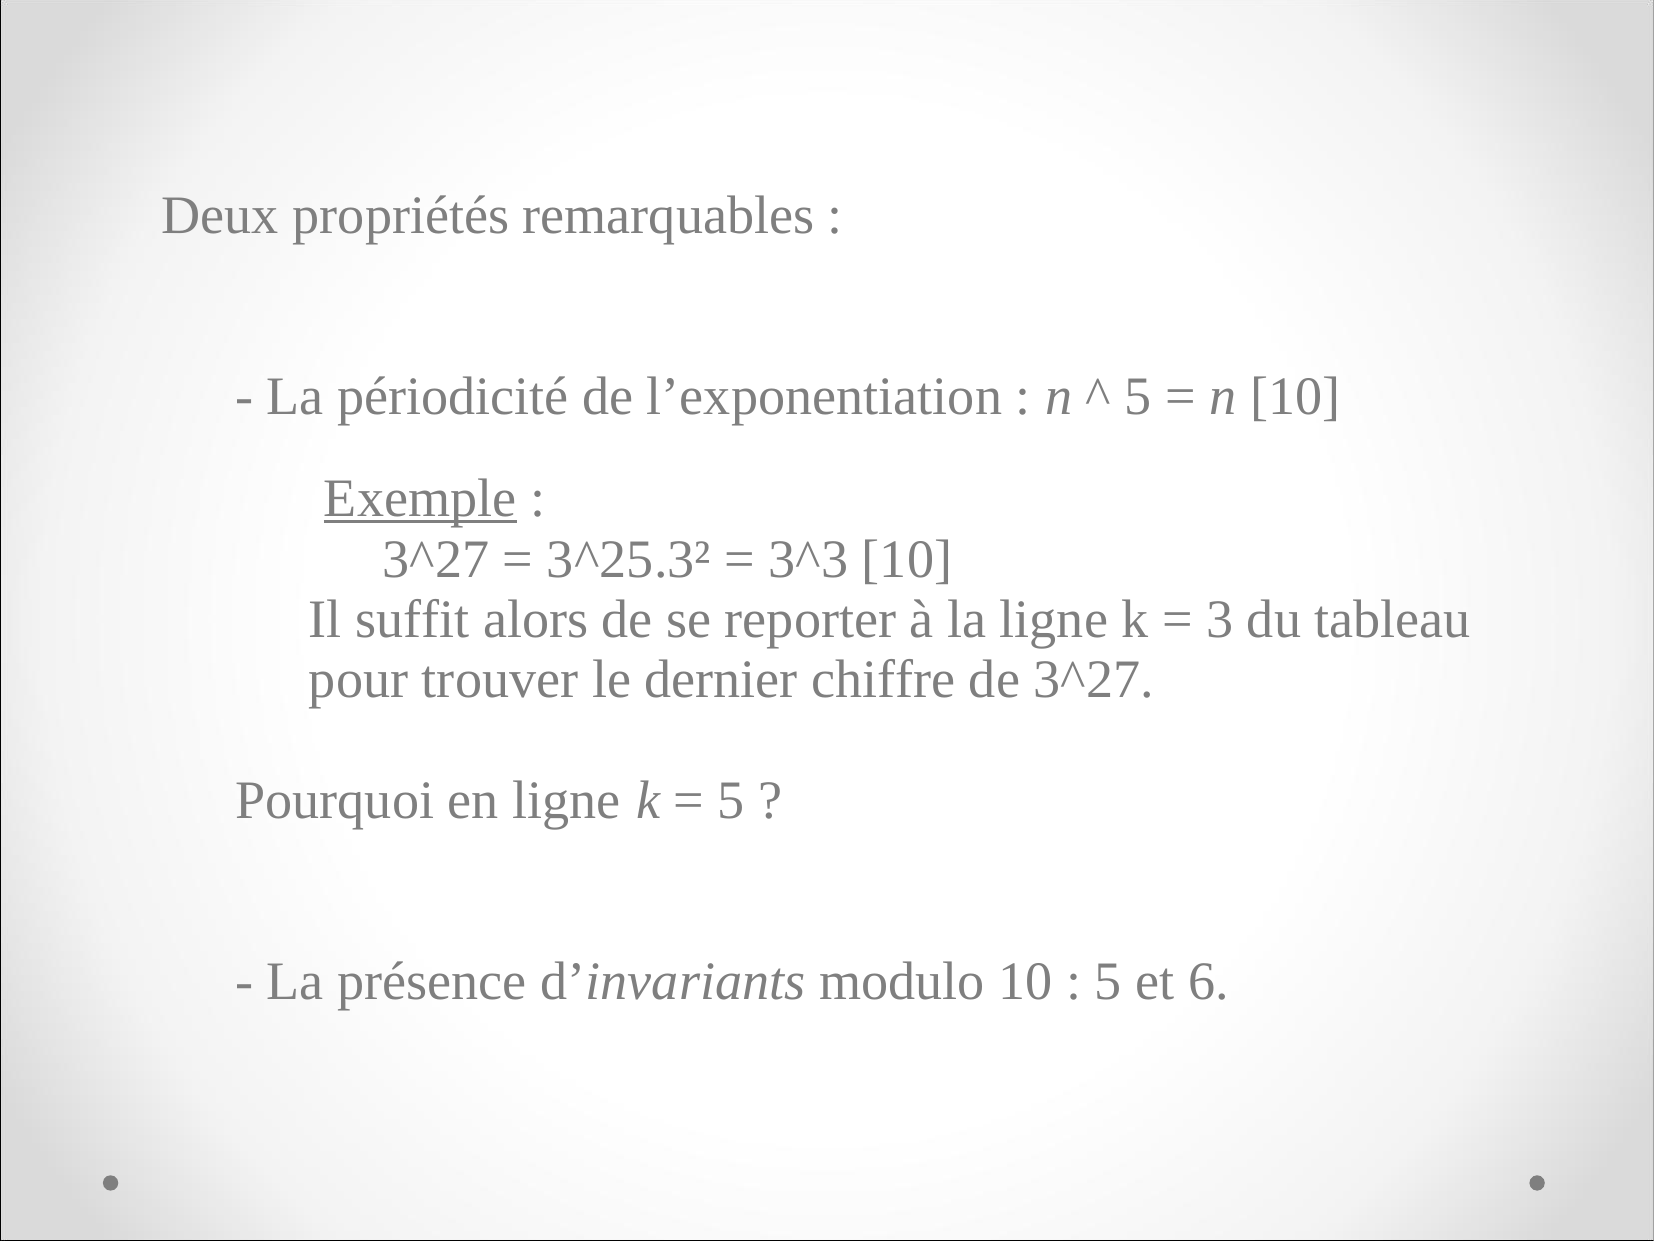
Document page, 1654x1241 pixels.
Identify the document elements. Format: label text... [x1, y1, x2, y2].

picture [0, 0, 1654, 1241]
text_box Deux propriétés remarquables : - La périodicité de l’exponentiation : n ^ 5 = n [10] Exemple : 3^27 = 3^25.3² = 3^3 [10] Il suffit alors de se reporter à la ligne k = 3 du tableau pour trouver le dernier chiffre de 3^27. Pourquoi en ligne k = 5 ? - La présence d’invariants modulo 10 : 5 et 6. [146, 112, 1488, 1104]
